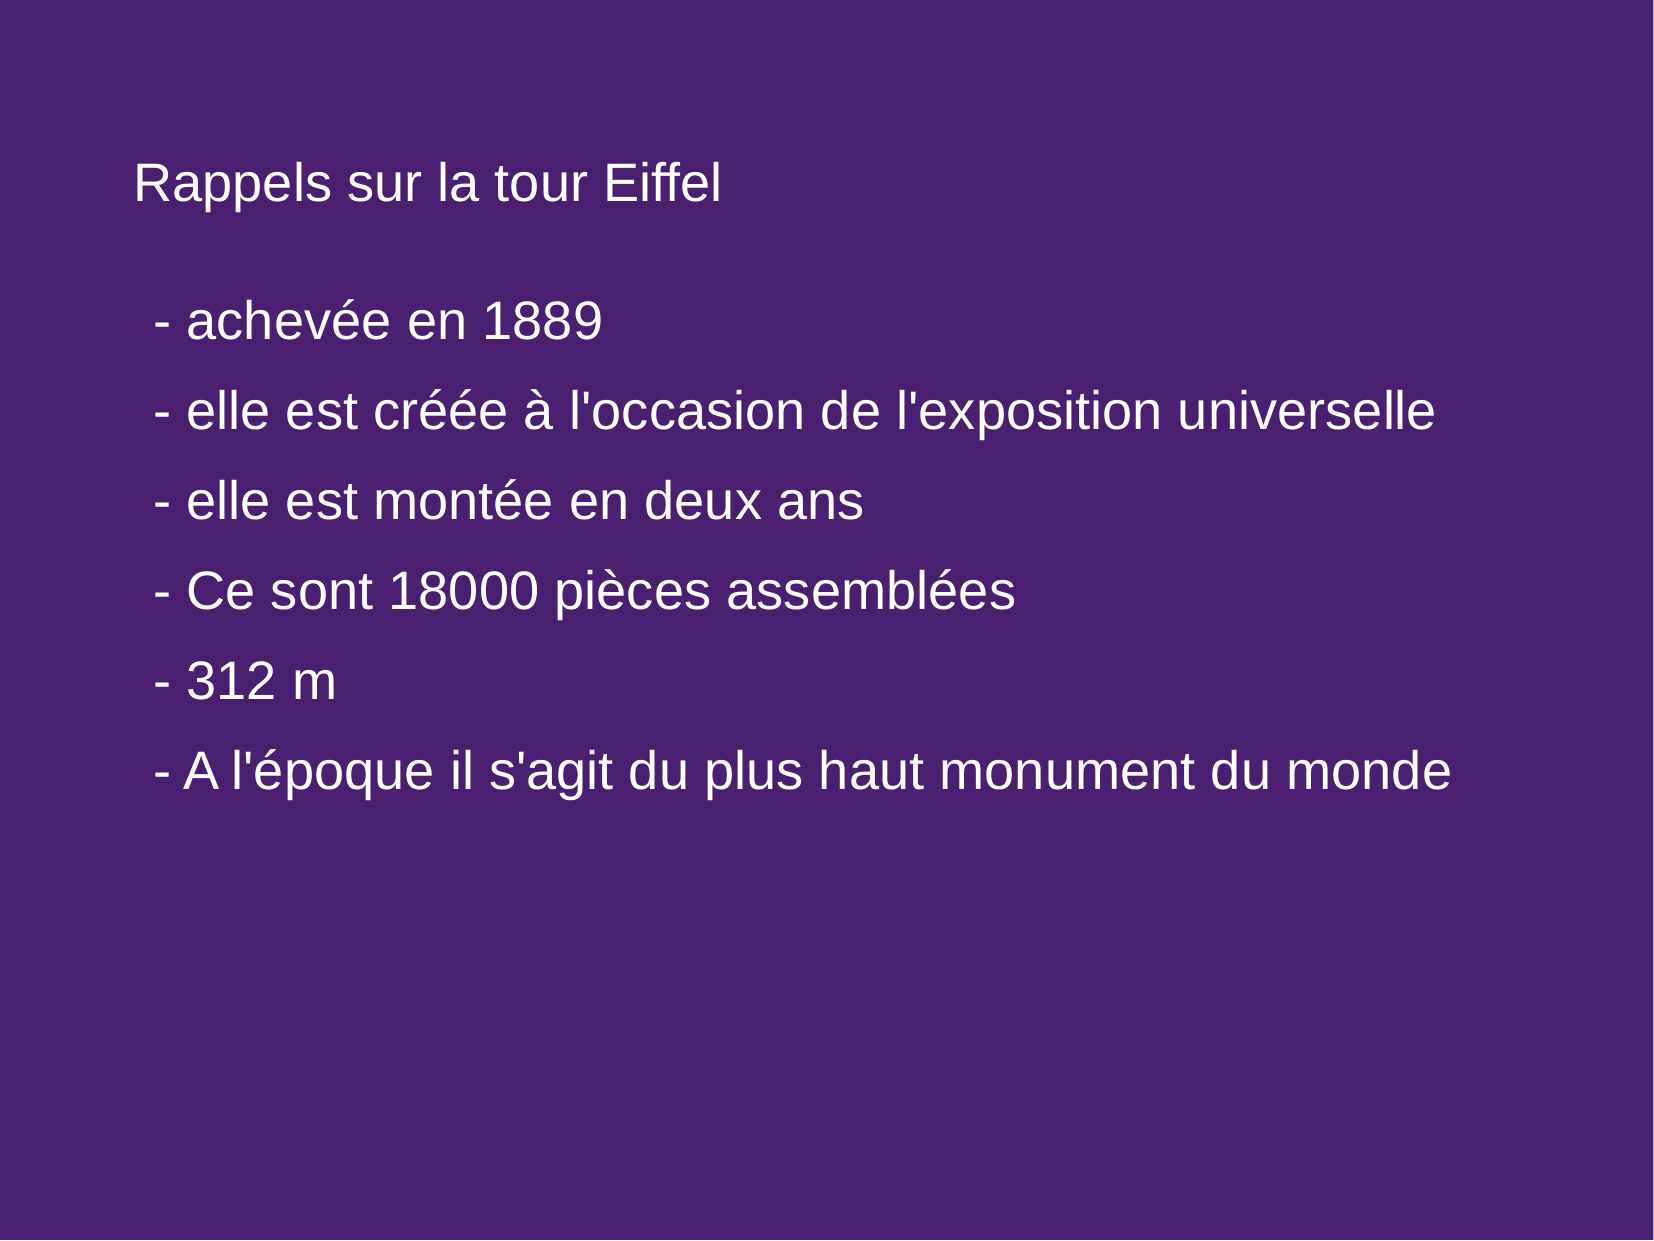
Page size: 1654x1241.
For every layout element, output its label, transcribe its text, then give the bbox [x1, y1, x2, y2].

list - achevée en 1889 - elle est créée à l'occasion de l'exposition universelle - elle est montée en deux ans - Ce sont 18000 pièces assemblées - 312 m - A l'époque il s'agit du plus haut monument du monde [82, 290, 1571, 1010]
title Rappels sur la tour Eiffel [82, 49, 1571, 257]
